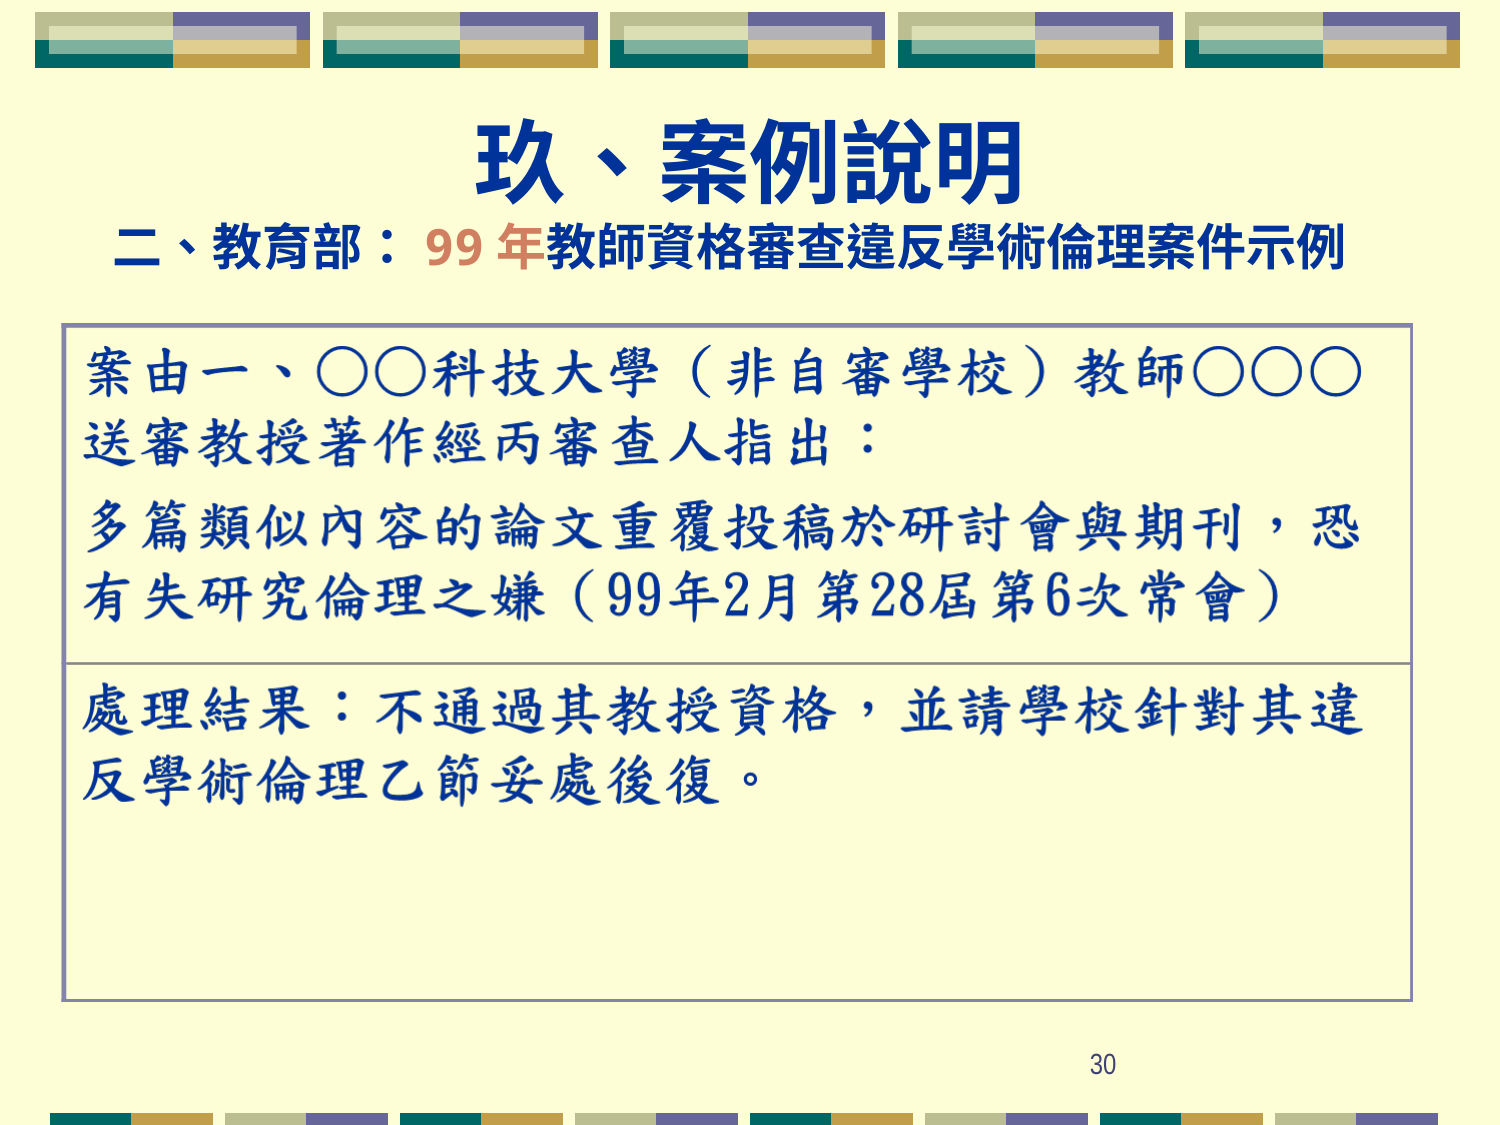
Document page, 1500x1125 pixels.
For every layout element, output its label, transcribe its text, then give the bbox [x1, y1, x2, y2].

picture [43, 316, 1413, 1002]
text_box 玖、案例說明 [113, 97, 1388, 220]
text_box [1074, 1012, 1388, 1088]
list 二、教育部：99年教師資格審查違反學術倫理案件示例 [41, 208, 1447, 291]
